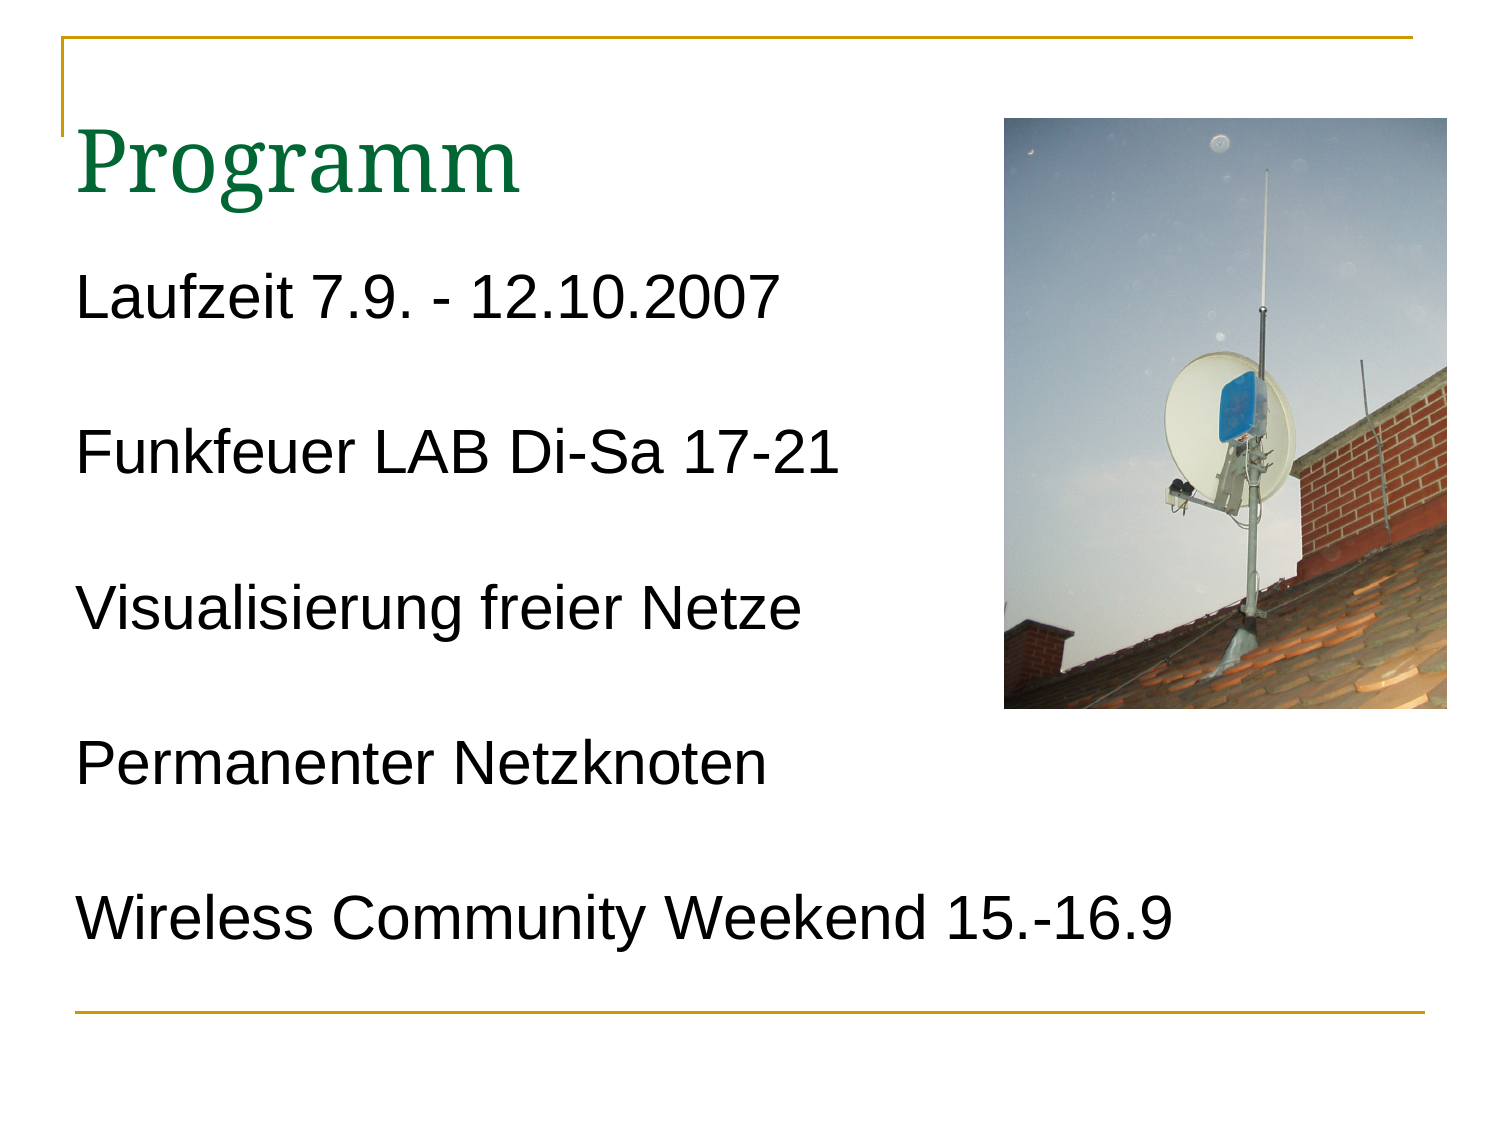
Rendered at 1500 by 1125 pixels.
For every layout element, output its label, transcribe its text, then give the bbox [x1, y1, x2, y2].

title Programm [75, 52, 1426, 262]
list Laufzeit 7.9. - 12.10.2007 Funkfeuer LAB Di-Sa 17-21 Visualisierung freier Netze Permanenter Netzknoten Wireless Community Weekend 15.-16.9 [75, 262, 1426, 991]
picture [1004, 118, 1447, 709]
